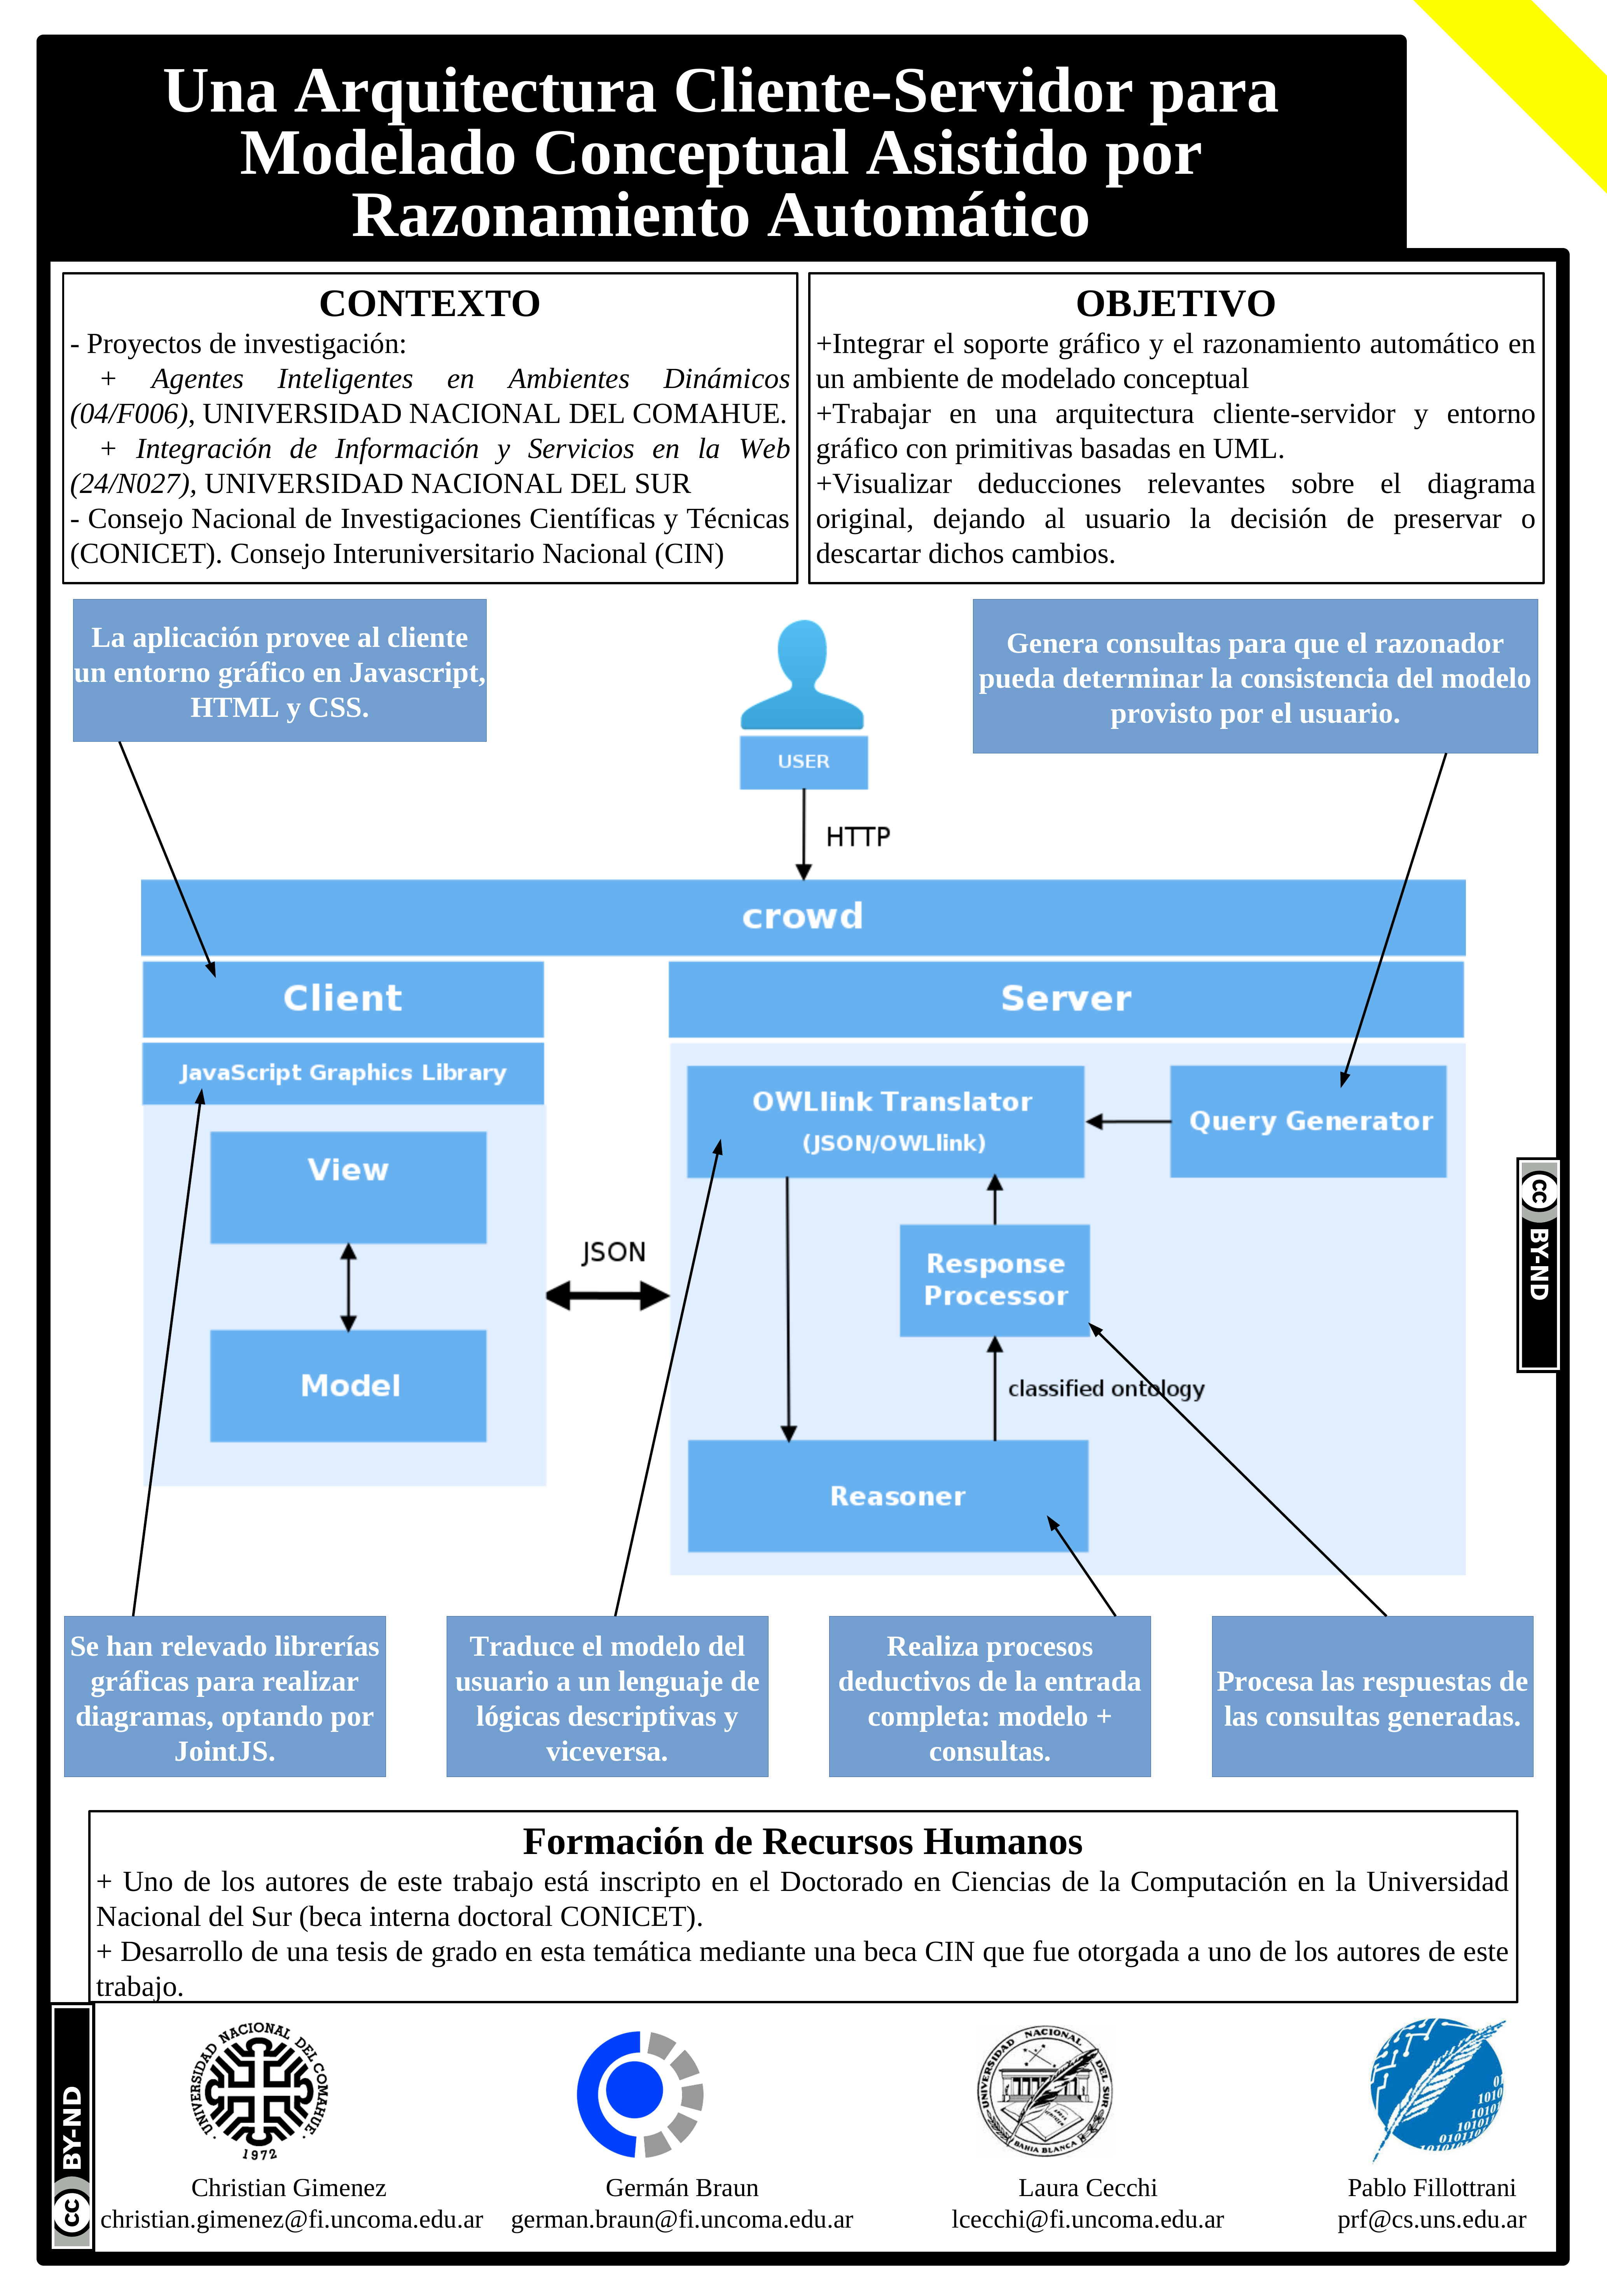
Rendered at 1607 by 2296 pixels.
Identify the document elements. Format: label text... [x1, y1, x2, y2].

text_box [1413, 0, 1607, 194]
text_box Realiza procesos deductivos de la entrada completa: modelo + consultas. [829, 1616, 1151, 1777]
text_box Procesa las respuestas de las consultas generadas. [1212, 1616, 1534, 1777]
picture [1516, 1157, 1563, 1373]
text_box Genera consultas para que el razonador pueda determinar la consistencia del modelo provisto por el usuario. [973, 599, 1538, 753]
text_box OBJETIVO +Integrar el soporte gráfico y el razonamiento automático en un ambiente de modelado conceptual +Trabajar en una arquitectura cliente-servidor y entorno gráfico con primitivas basadas en UML. +Visualizar deducciones relevantes sobre el diagrama original, dejando al usuario la decisión de preservar o descartar dichos cambios. [809, 273, 1544, 584]
text_box Germán Braun german.braun@fi.uncoma.edu.ar [487, 2144, 878, 2259]
text_box Formación de Recursos Humanos + Uno de los autores de este trabajo está inscripto en el Doctorado en Ciencias de la Computación en la Universidad Nacional del Sur (beca interna doctoral CONICET). + Desarrollo de una tesis de grado en esta temática mediante una beca CIN que fue otorgada a uno de los autores de este trabajo. [89, 1811, 1518, 2002]
picture [976, 2025, 1114, 2144]
text_box Christian Gimenez christian.gimenez@fi.uncoma.edu.ar [94, 2144, 485, 2259]
picture [1368, 2018, 1506, 2144]
text_box Se han relevado librerías gráficas para realizar diagramas, optando por JointJS. [64, 1616, 386, 1777]
text_box Una Arquitectura Cliente-Servidor para Modelado Conceptual Asistido por Razonamiento Automático [44, 41, 1400, 252]
text_box Laura Cecchi lcecchi@fi.uncoma.edu.ar [929, 2144, 1248, 2259]
text_box Traduce el modelo del usuario a un lenguaje de lógicas descriptivas y viceversa. [447, 1616, 769, 1777]
text_box Pablo Fillottrani prf@cs.uns.edu.ar [1299, 2144, 1566, 2259]
picture [141, 613, 1466, 1575]
text_box La aplicación provee al cliente un entorno gráfico en Javascript, HTML y CSS. [73, 599, 487, 742]
picture [190, 2022, 328, 2144]
picture [48, 2002, 96, 2252]
text_box CONTEXTO - Proyectos de investigación: + Agentes Inteligentes en Ambientes Dinámicos (04/F006), UNIVERSIDAD NACIONAL DEL COMAHUE. + Integración de Información y Servicios en la Web (24/N027), UNIVERSIDAD NACIONAL DEL SUR - Consejo Nacional de Investigaciones Científicas y Técnicas (CONICET). Consejo Interuniversitario Nacional (CIN) [63, 273, 798, 584]
picture [562, 2016, 722, 2144]
